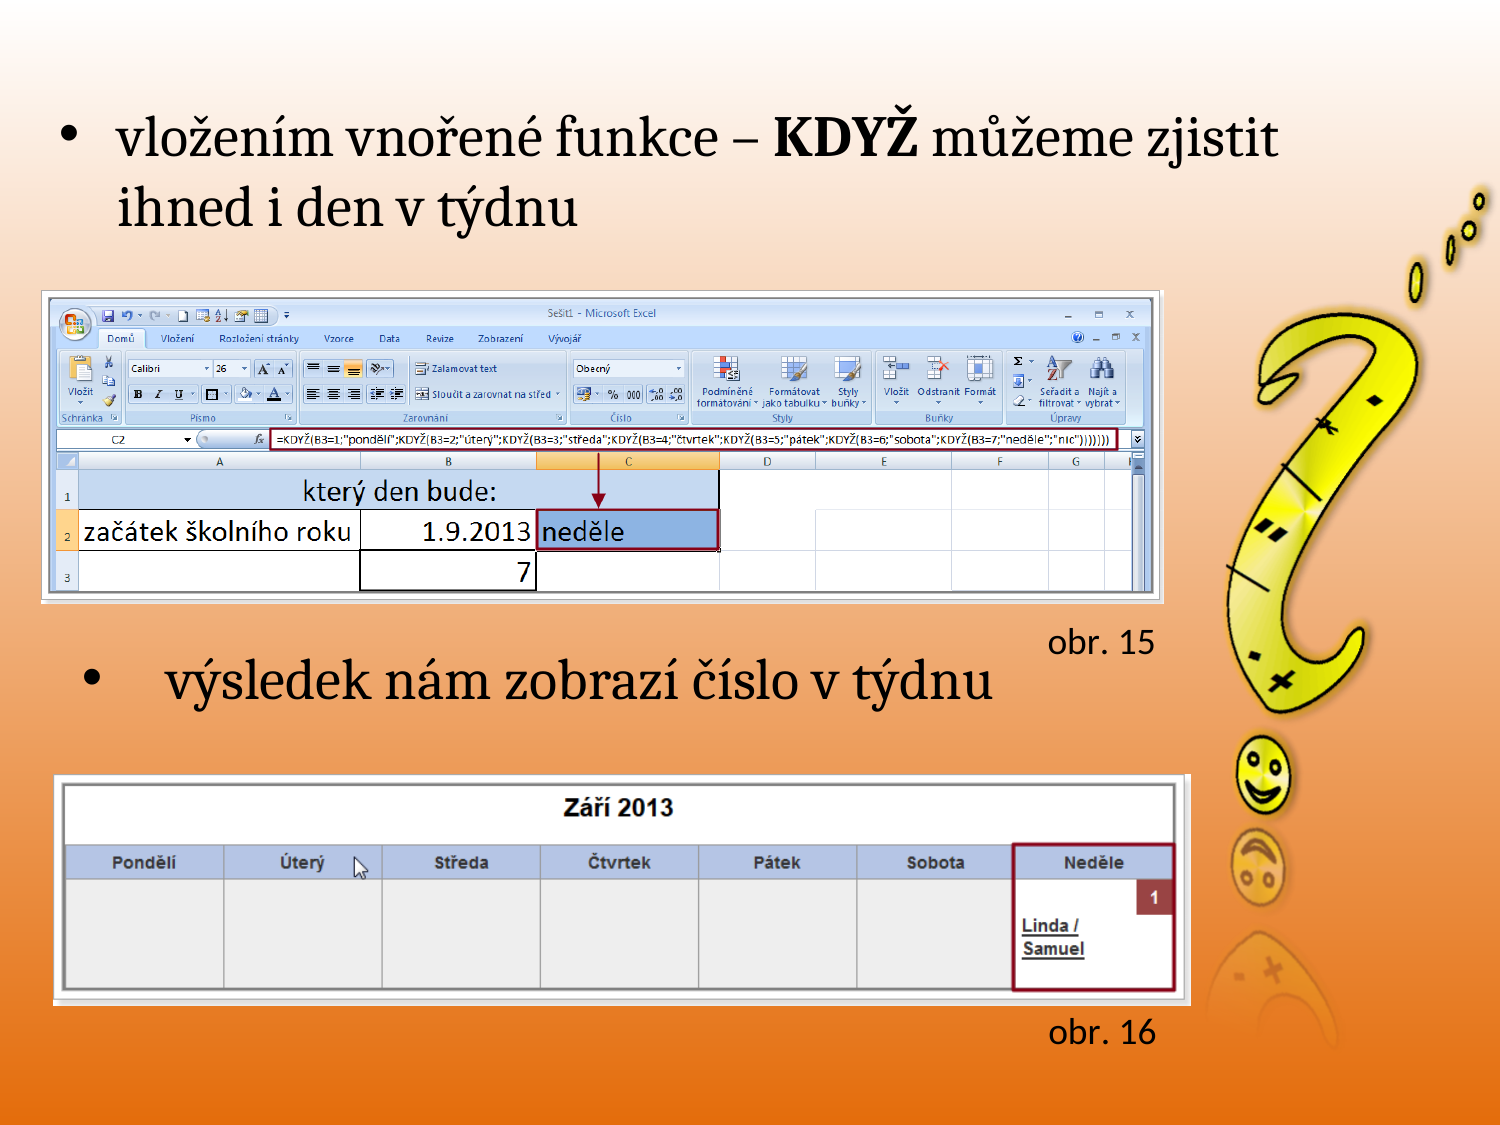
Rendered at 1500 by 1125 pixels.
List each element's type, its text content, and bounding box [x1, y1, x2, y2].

text_box obr. 16 [1033, 999, 1258, 1060]
picture [53, 160, 1500, 1125]
text_box výsledek nám zobrazí číslo v týdnu [23, 633, 1010, 719]
text_box vložením vnořené funkce – KDYŽ můžeme zjistit ihned i den v týdnu [0, 90, 1365, 246]
text_box obr. 15 [1032, 609, 1180, 670]
picture [41, 290, 1164, 604]
